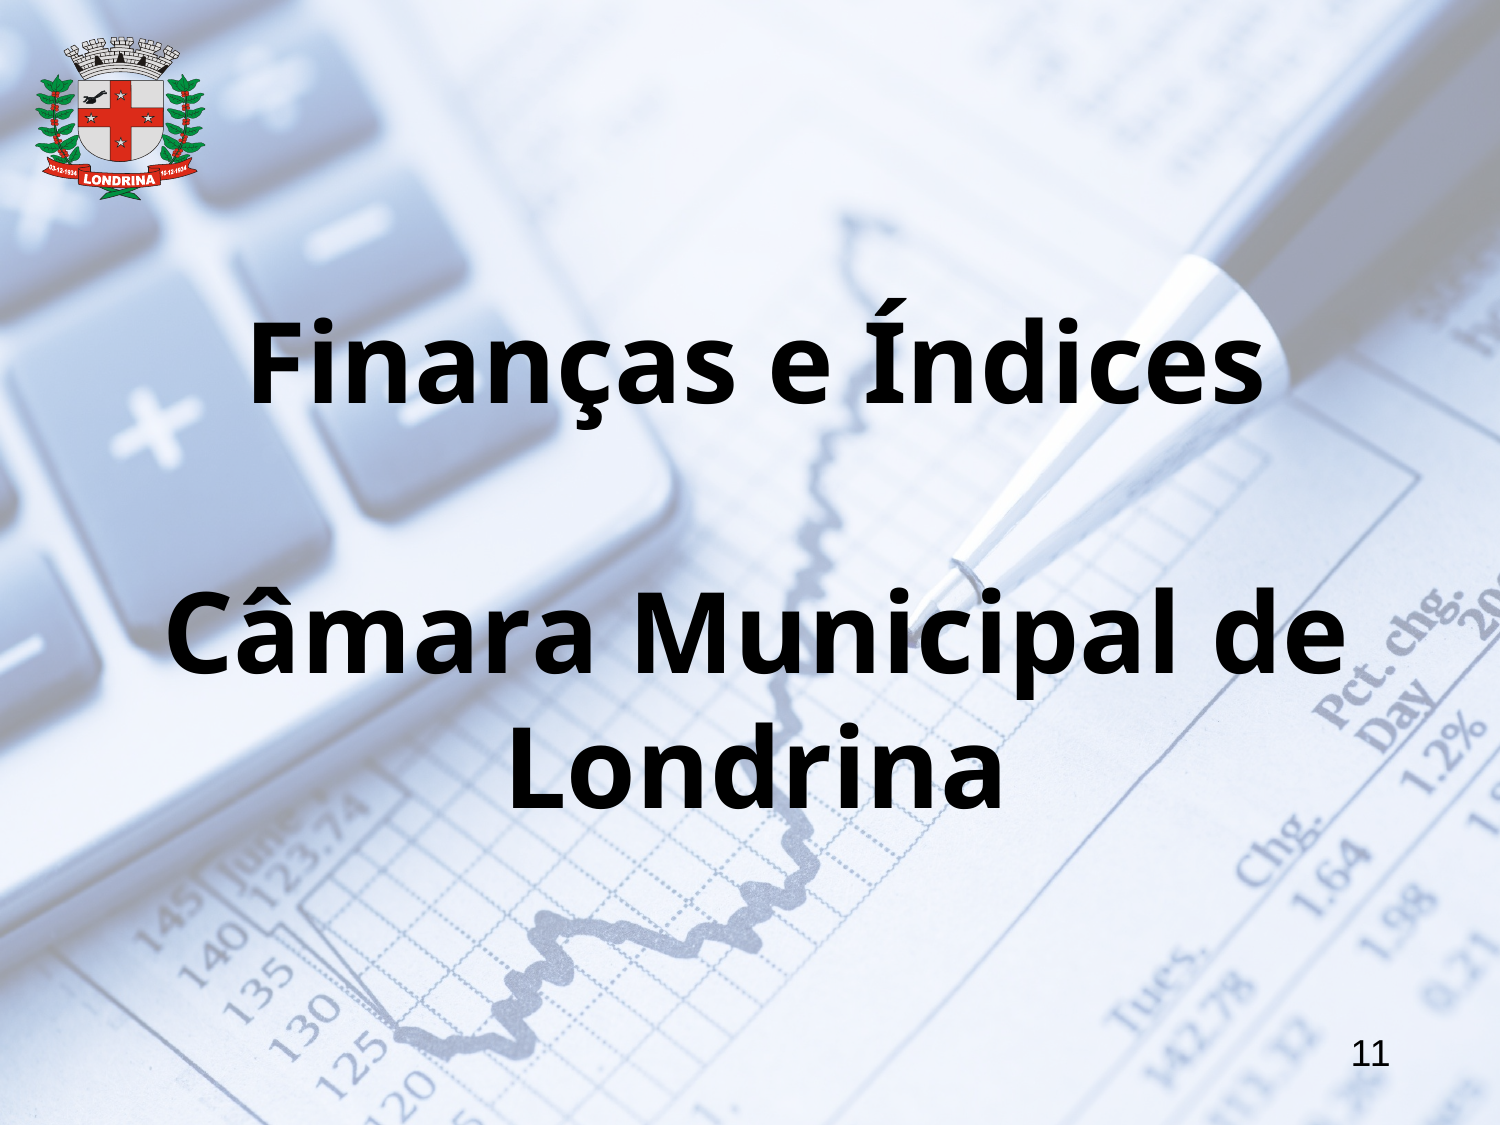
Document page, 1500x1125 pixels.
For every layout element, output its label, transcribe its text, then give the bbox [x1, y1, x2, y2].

text_box <número> [1335, 1021, 1500, 1092]
text_box Finanças e Índices Câmara Municipal de Londrina [141, 283, 1371, 838]
picture [35, 36, 206, 201]
